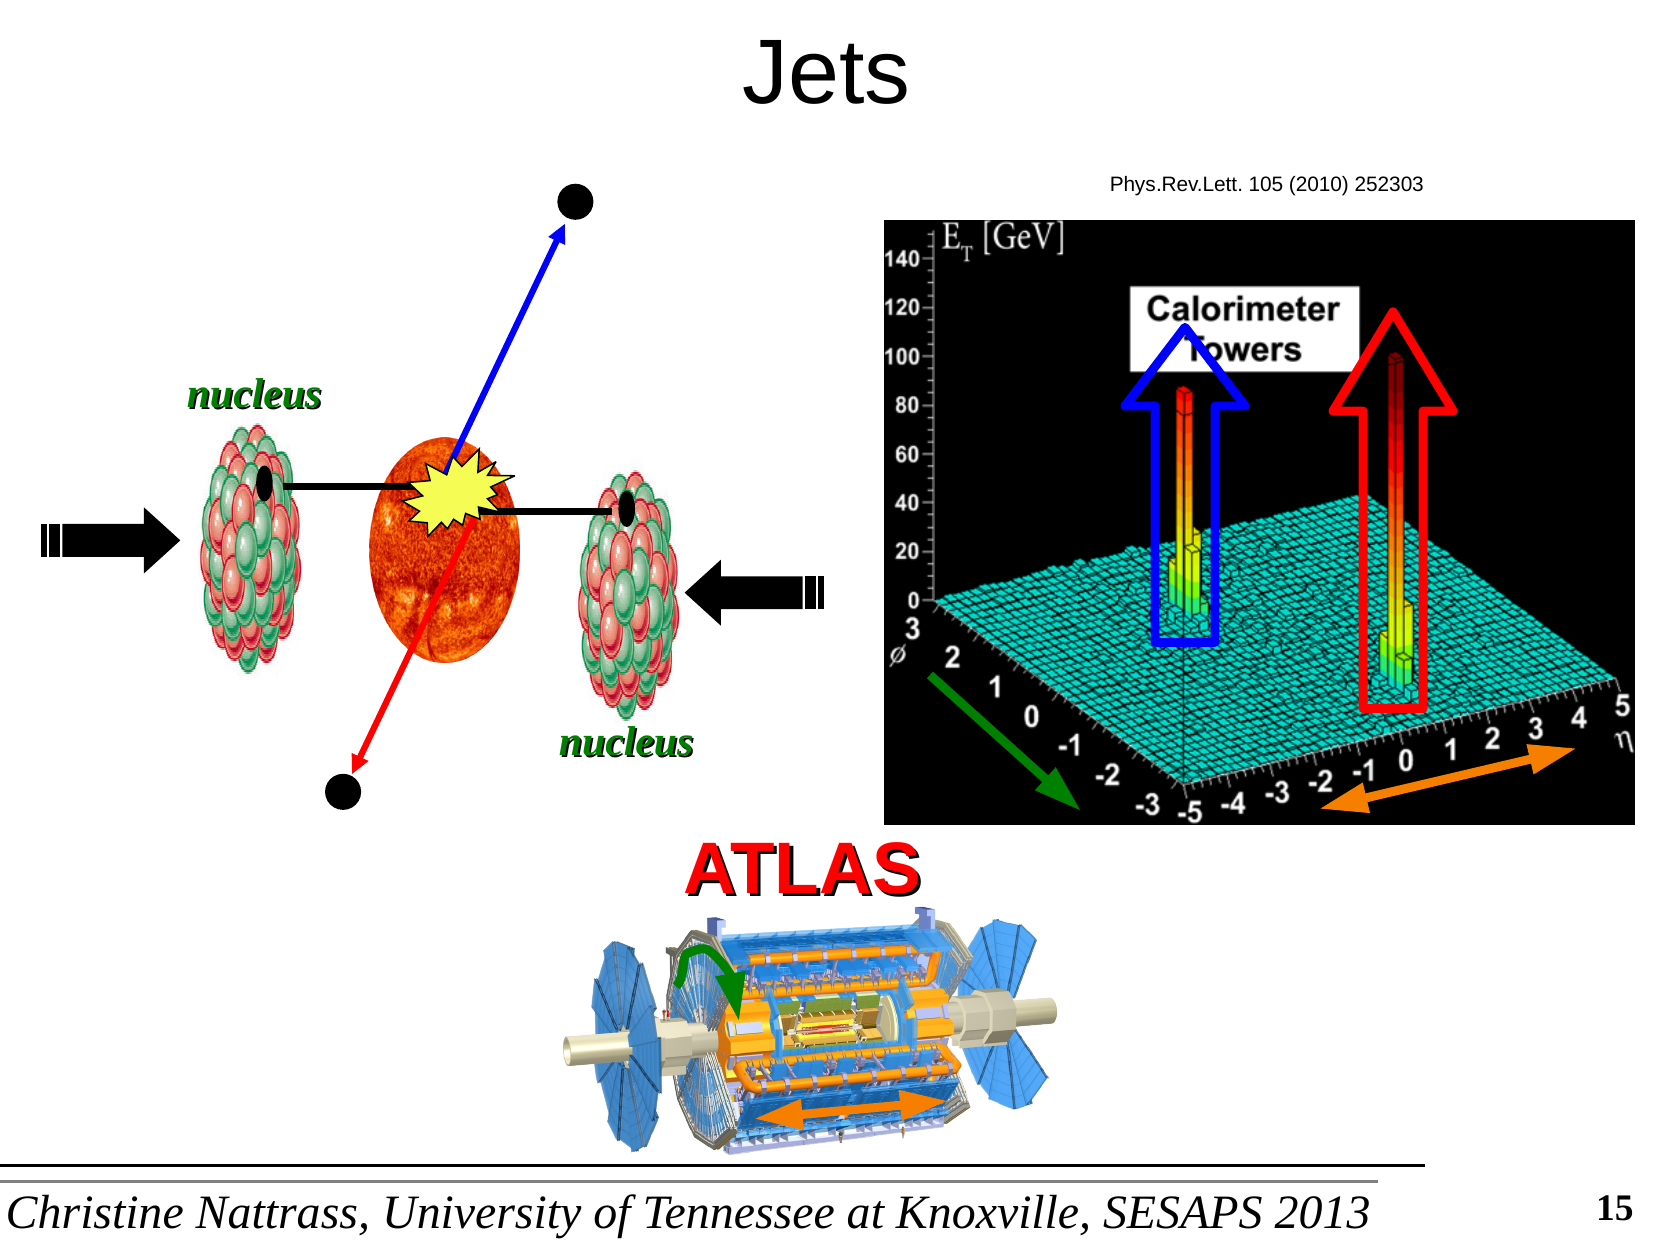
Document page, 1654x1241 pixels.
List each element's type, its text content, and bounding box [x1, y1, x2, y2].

text_box nucleus [172, 362, 337, 425]
text_box [63, 509, 180, 572]
picture [576, 456, 682, 710]
picture [198, 425, 304, 680]
text_box [256, 466, 272, 501]
picture [457, 437, 520, 508]
title Jets [82, 13, 1571, 130]
picture [369, 437, 459, 483]
text_box [402, 448, 515, 537]
text_box [619, 491, 635, 527]
picture [884, 220, 1635, 826]
text_box Phys.Rev.Lett. 105 (2010) 252303 [1095, 165, 1439, 204]
text_box [806, 577, 815, 608]
text_box nucleus [544, 710, 709, 773]
text_box [819, 577, 823, 608]
picture [369, 490, 471, 663]
picture [409, 515, 520, 663]
text_box [325, 774, 361, 810]
text_box [685, 561, 802, 624]
text_box ATLAS [611, 820, 993, 917]
text_box [558, 184, 593, 220]
text_box [42, 525, 46, 556]
text_box [50, 525, 59, 556]
picture [540, 839, 1066, 1235]
